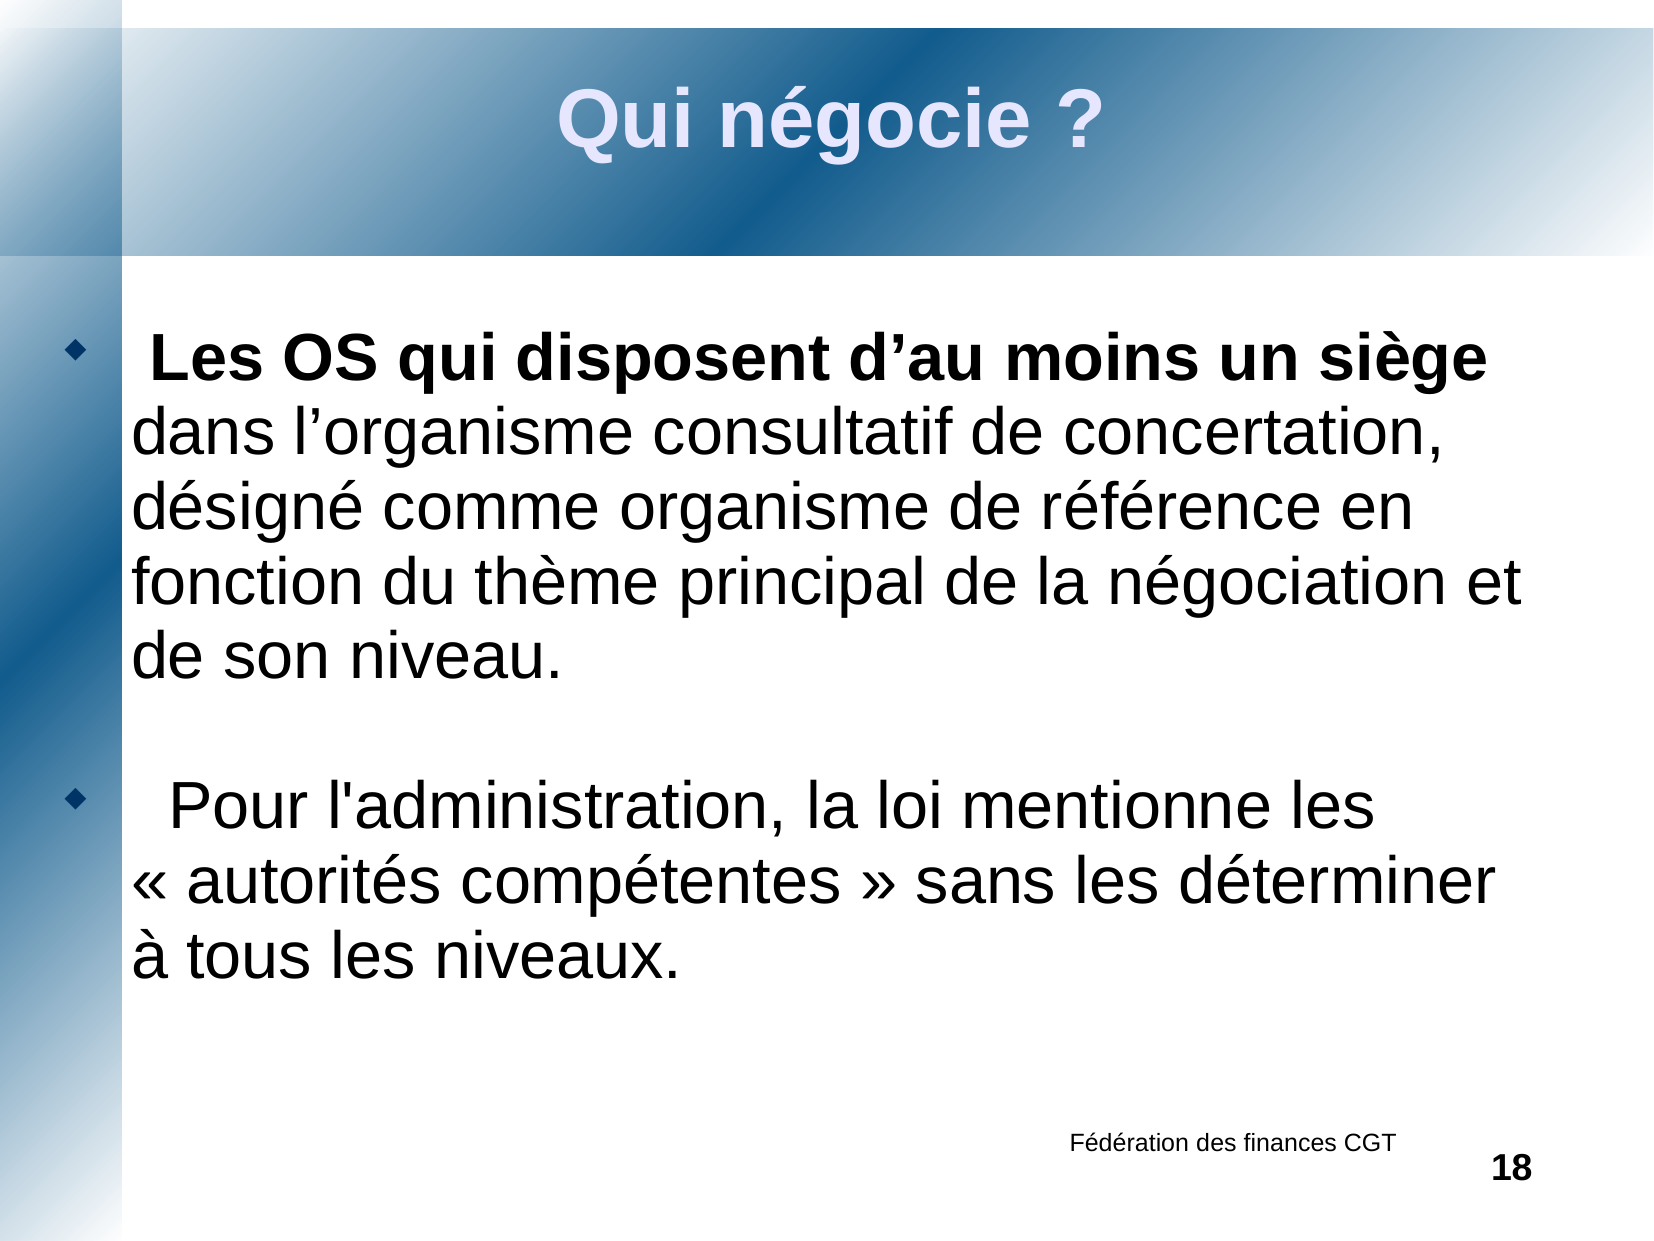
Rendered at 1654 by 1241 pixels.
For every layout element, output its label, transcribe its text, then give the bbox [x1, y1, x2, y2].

list Les OS qui disposent d’au moins un siège dans l’organisme consultatif de concertation, désigné comme organisme de référence en fonction du thème principal de la négociation et de son niveau. Pour l'administration, la loi mentionne les « autorités compétentes » sans les déterminer à tous les niveaux. [60, 319, 1536, 1177]
text_box <numéro> [1476, 1139, 1654, 1211]
text_box Fédération des finances CGT [1054, 1122, 1413, 1194]
title Qui négocie ? [125, 71, 1538, 165]
